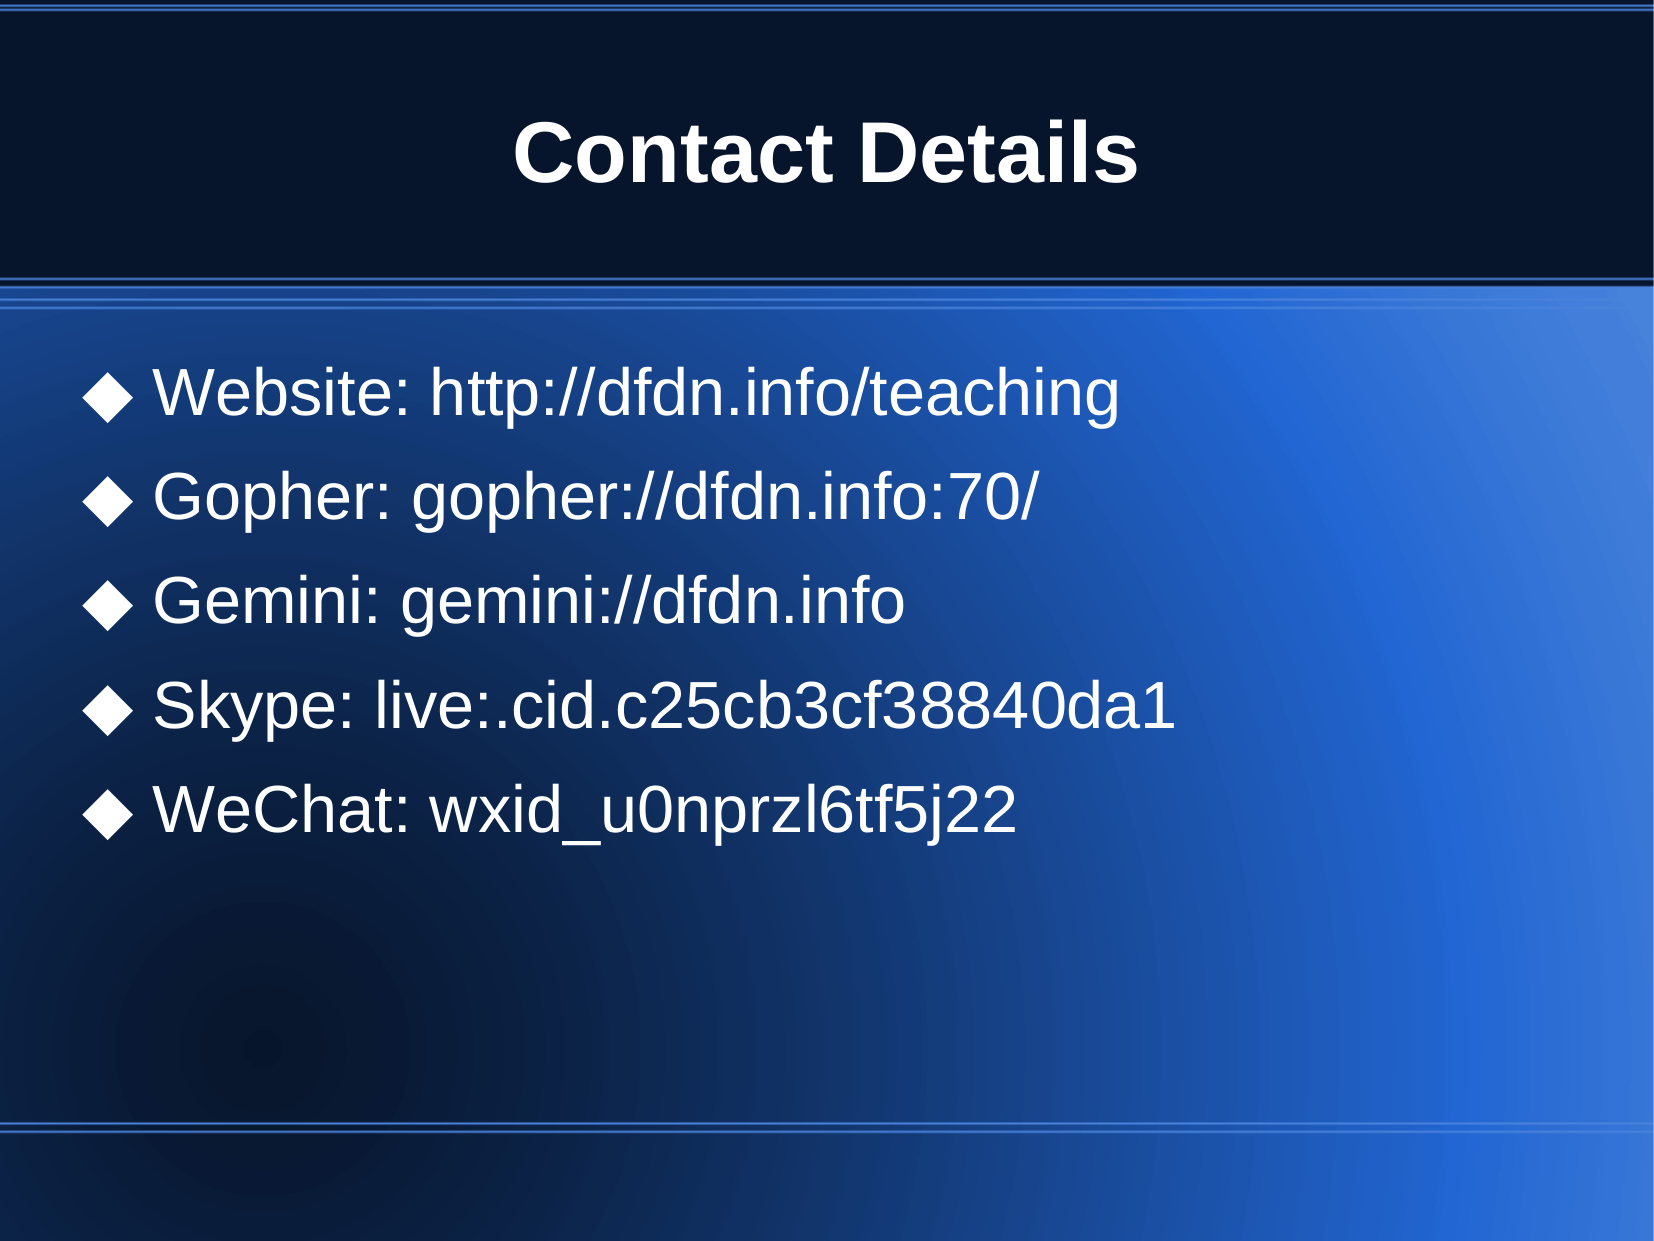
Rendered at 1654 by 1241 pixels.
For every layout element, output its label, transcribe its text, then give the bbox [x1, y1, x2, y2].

list ◆ Website: http://dfdn.info/teaching ◆ Gopher: gopher://dfdn.info:70/ ◆ Gemini: gemini://dfdn.info ◆ Skype: live:.cid.c25cb3cf38840da1 ◆ WeChat: wxid_u0nprzl6tf5j22 [82, 355, 1571, 1058]
picture [0, 0, 1654, 1241]
title Contact Details [82, 49, 1571, 257]
